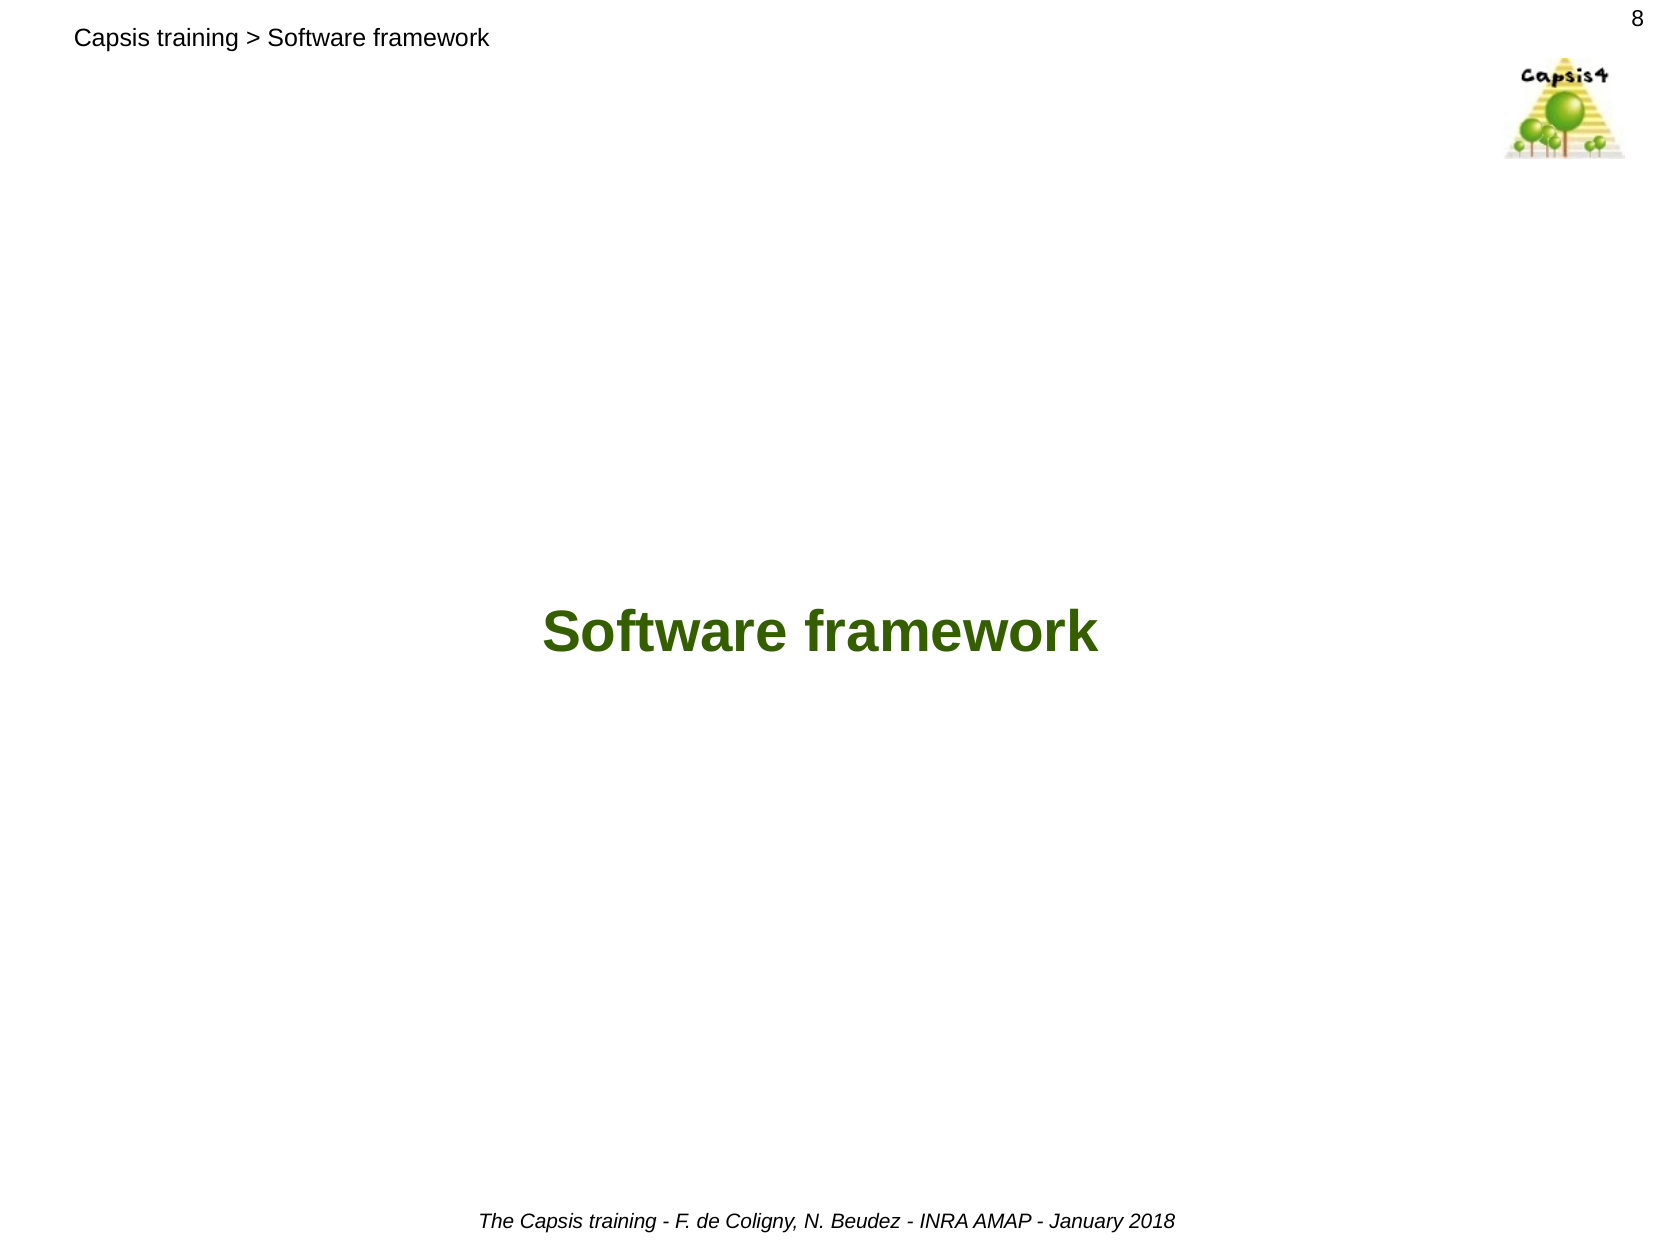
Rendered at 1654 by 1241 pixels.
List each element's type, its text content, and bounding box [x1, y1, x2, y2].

text_box Capsis training > Software framework [59, 16, 1004, 60]
text_box Software framework [236, 591, 1406, 672]
picture [1503, 58, 1625, 159]
text_box The Capsis training - F. de Coligny, N. Beudez - INRA AMAP - January 2018 [0, 1201, 1654, 1241]
